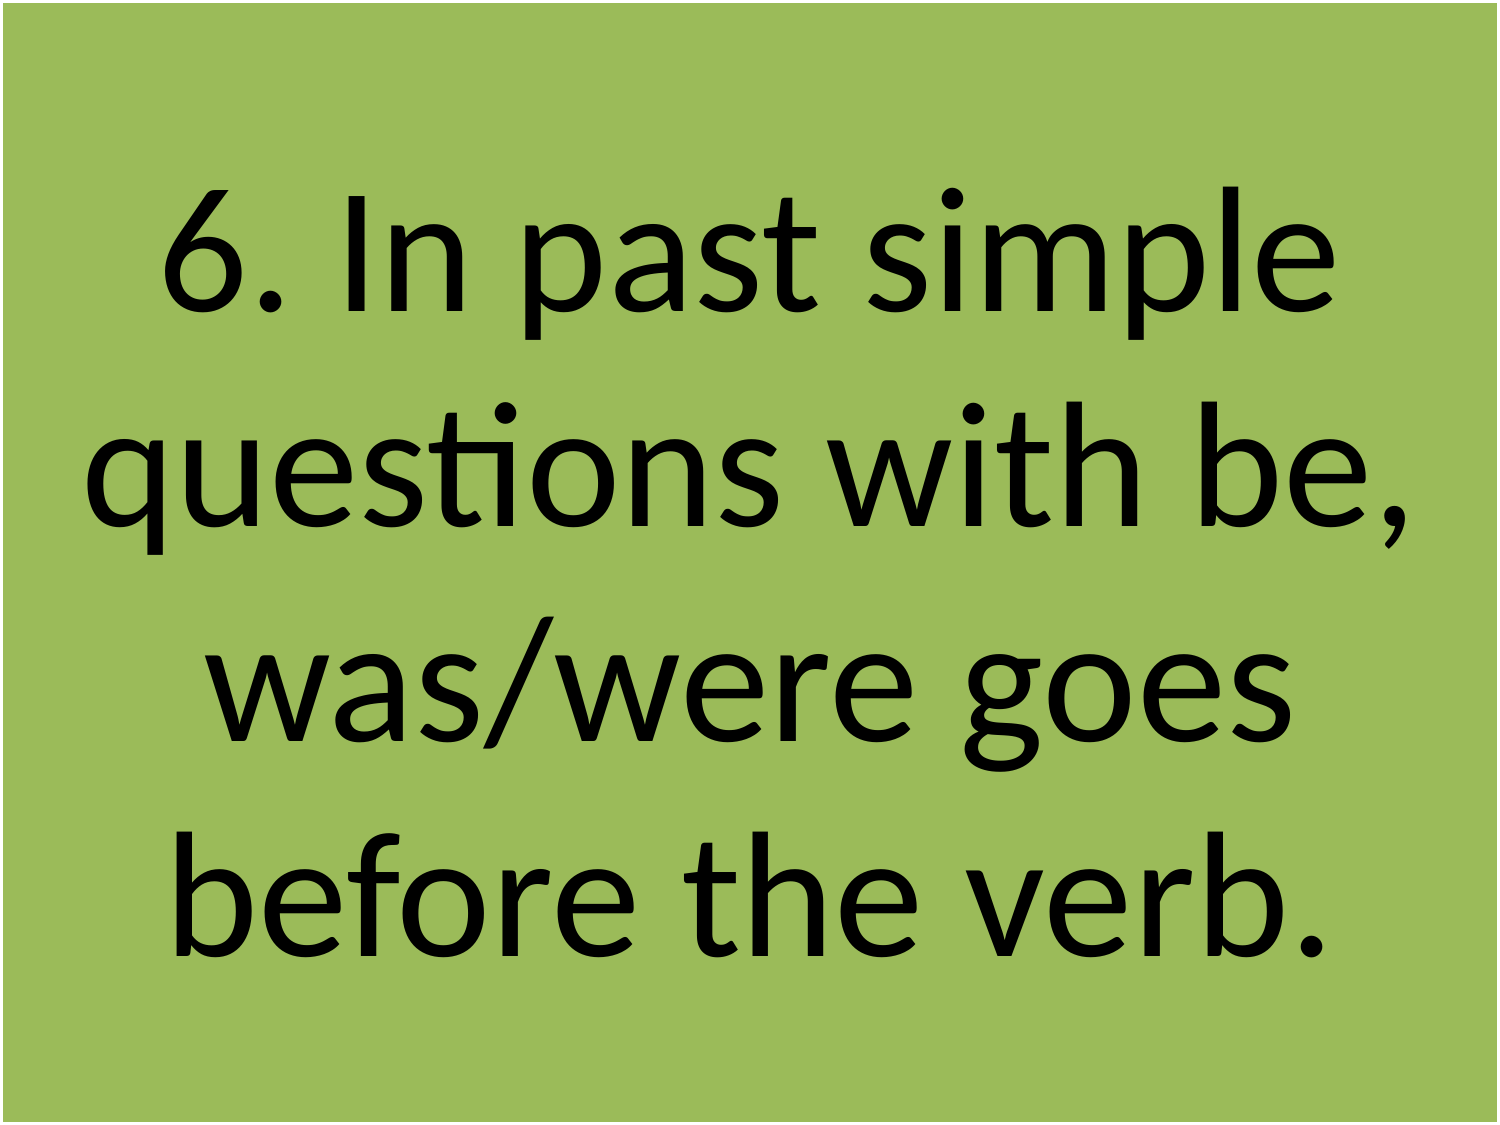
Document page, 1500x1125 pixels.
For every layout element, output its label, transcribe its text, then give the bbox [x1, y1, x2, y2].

title 6. In past simple questions with be, was/were goes before the verb. [0, 0, 1500, 1125]
